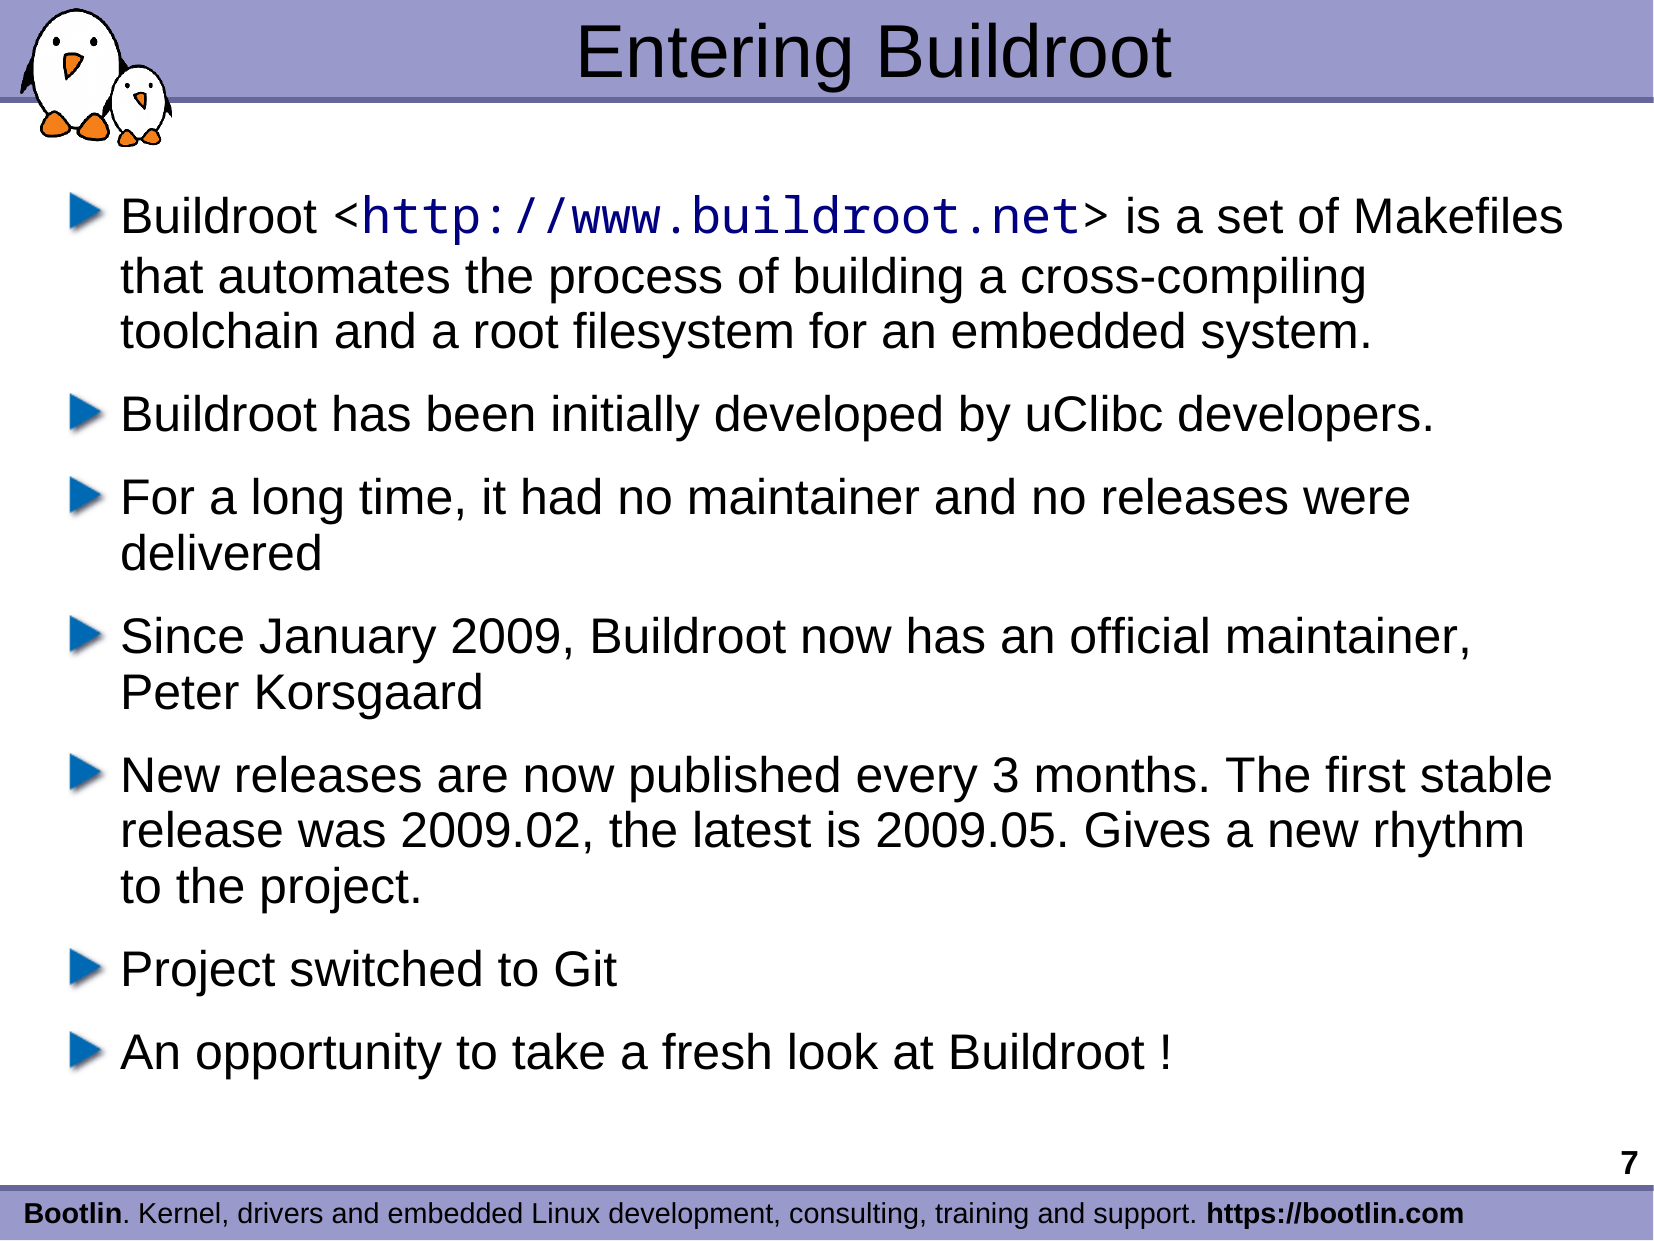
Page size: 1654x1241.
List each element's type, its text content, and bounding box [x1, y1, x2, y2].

picture [20, 8, 172, 147]
list Buildroot <http://www.buildroot.net> is a set of Makefiles that automates the process of building a cross-compiling toolchain and a root filesystem for an embedded system. Buildroot has been initially developed by uClibc developers. For a long time, it had no maintainer and no releases were delivered Since January 2009, Buildroot now has an official maintainer, Peter Korsgaard New releases are now published every 3 months. The first stable release was 2009.02, the latest is 2009.05. Gives a new rhythm to the project. Project switched to Git An opportunity to take a fresh look at Buildroot ! [49, 179, 1580, 1150]
title Entering Buildroot [197, 5, 1551, 97]
